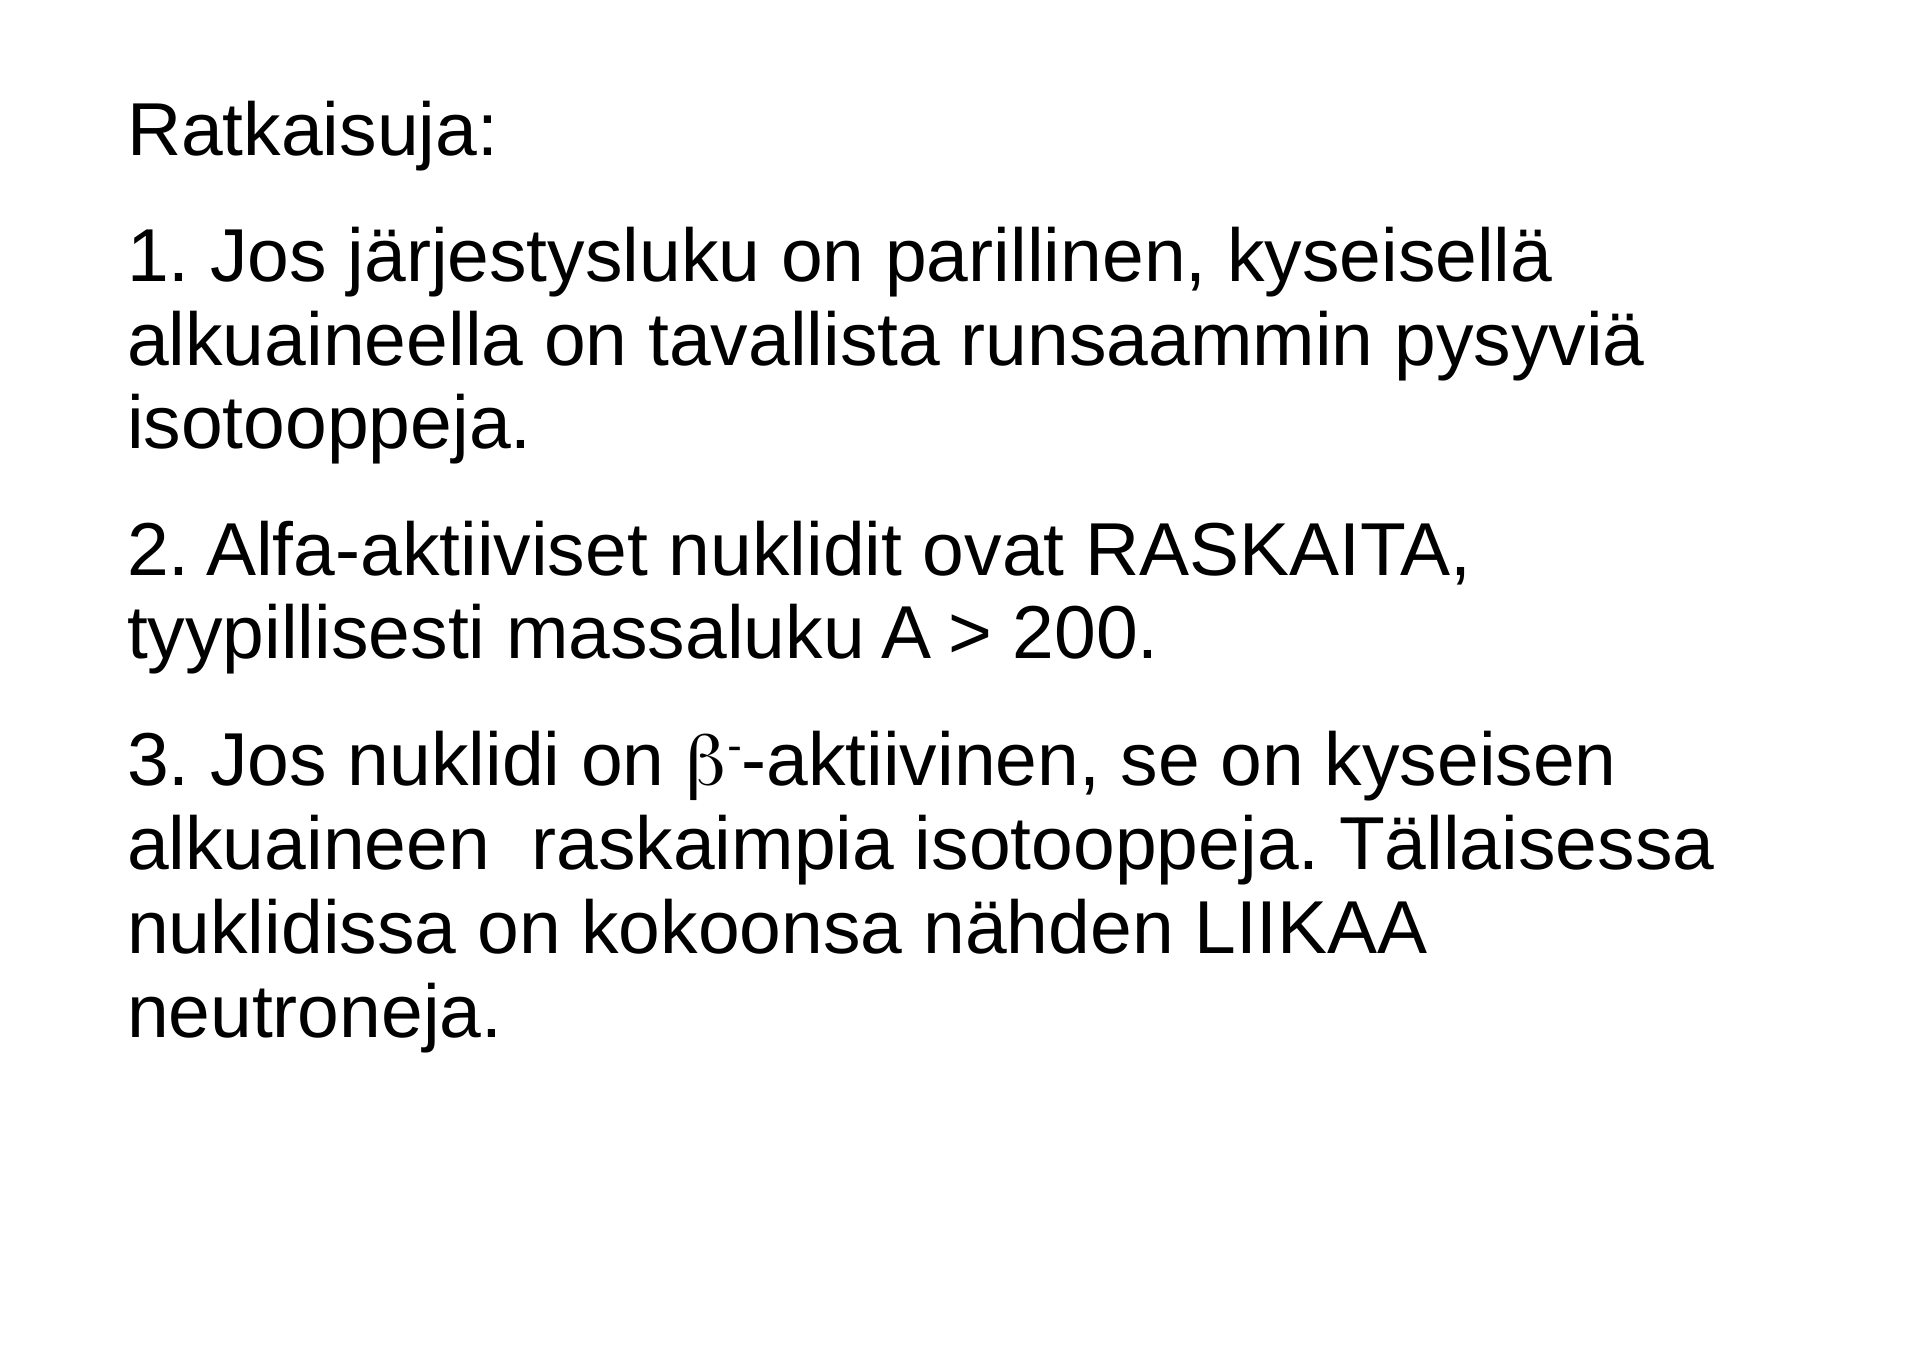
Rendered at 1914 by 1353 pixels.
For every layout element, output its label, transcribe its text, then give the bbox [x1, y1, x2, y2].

text_box Ratkaisuja: 1. Jos järjestysluku on parillinen, kyseisellä alkuaineella on tavallista runsaammin pysyviä isotooppeja. 2. Alfa-aktiiviset nuklidit ovat RASKAITA, tyypillisesti massaluku A > 200. 3. Jos nuklidi on b--aktiivinen, se on kyseisen alkuaineen raskaimpia isotooppeja. Tällaisessa nuklidissa on kokoonsa nähden LIIKAA neutroneja. [112, 79, 1791, 1158]
